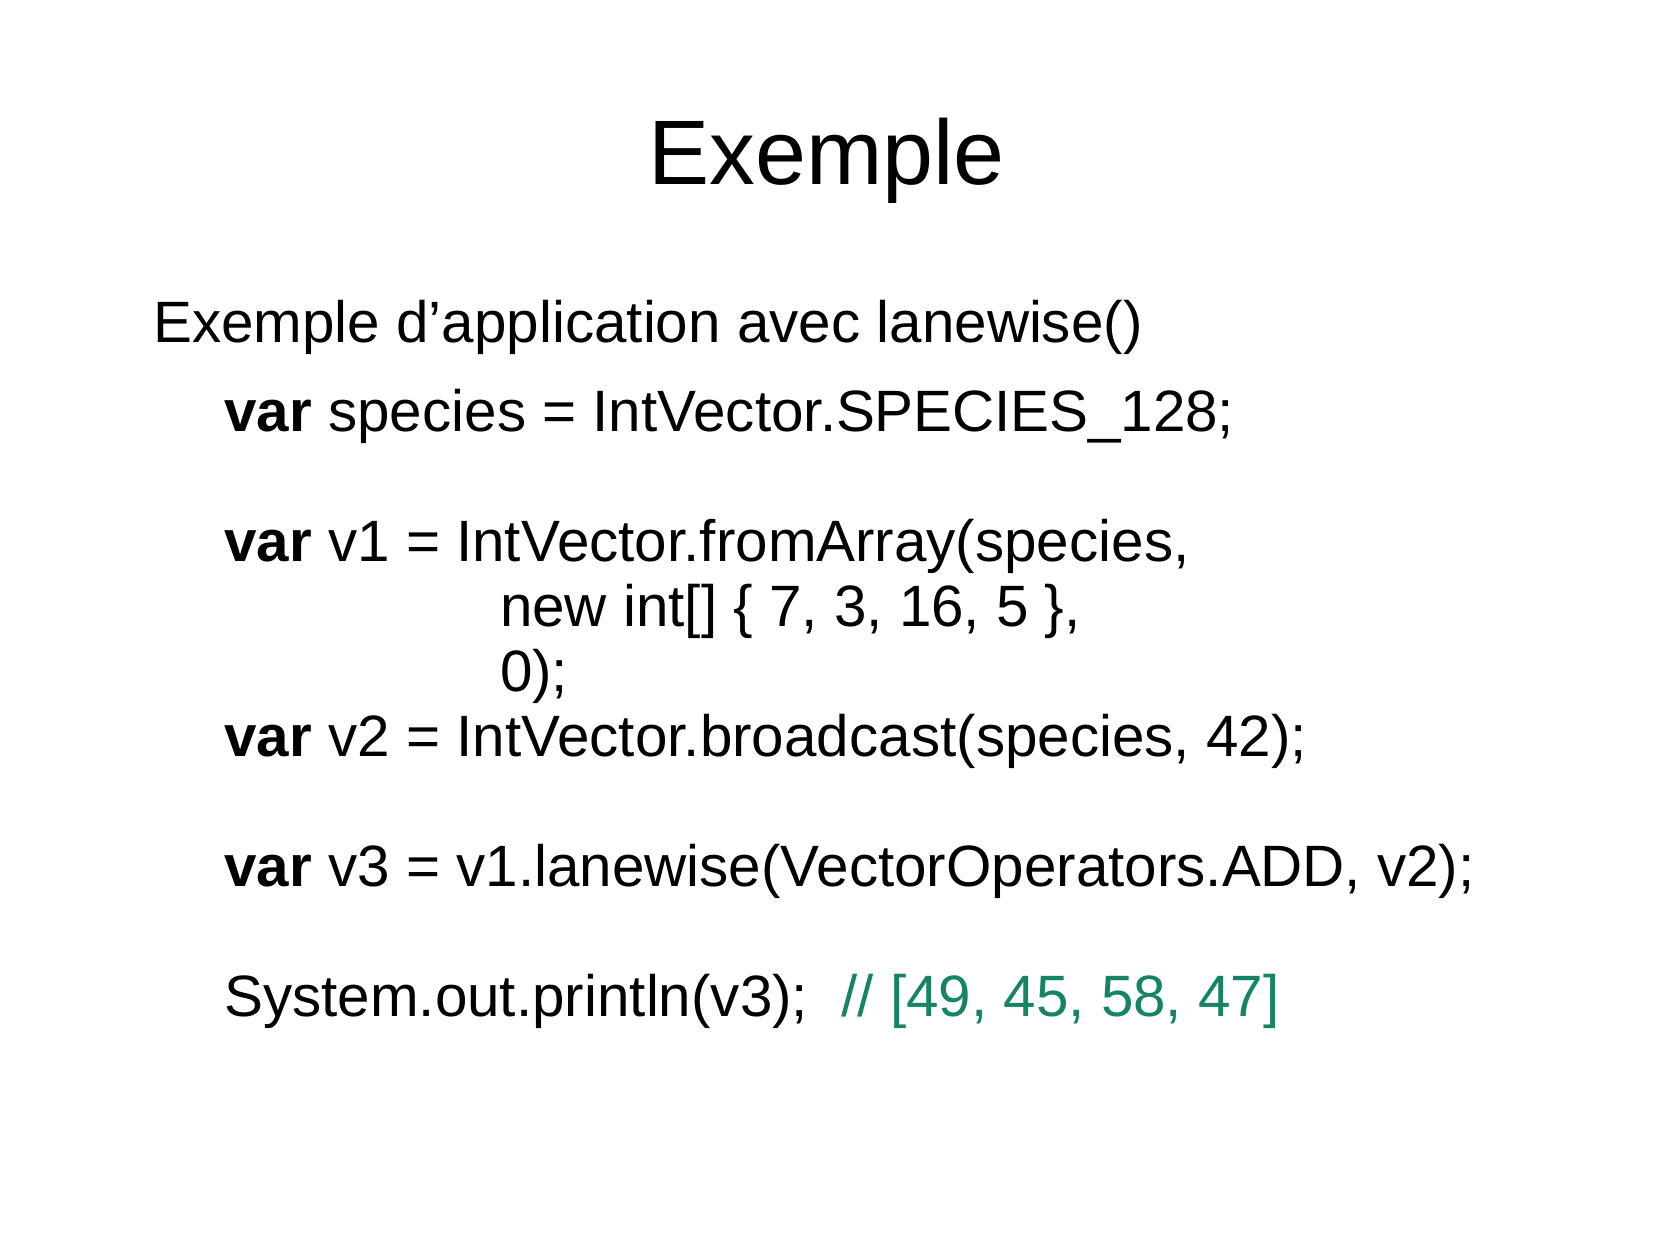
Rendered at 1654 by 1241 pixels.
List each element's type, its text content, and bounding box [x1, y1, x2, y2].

list Exemple d’application avec lanewise() var species = IntVector.SPECIES_128; var v1 = IntVector.fromArray(species, new int[] { 7, 3, 16, 5 }, 0); var v2 = IntVector.broadcast(species, 42); var v3 = v1.lanewise(VectorOperators.ADD, v2); System.out.println(v3); // [49, 45, 58, 47] [82, 290, 1571, 1111]
title Exemple [82, 49, 1571, 257]
